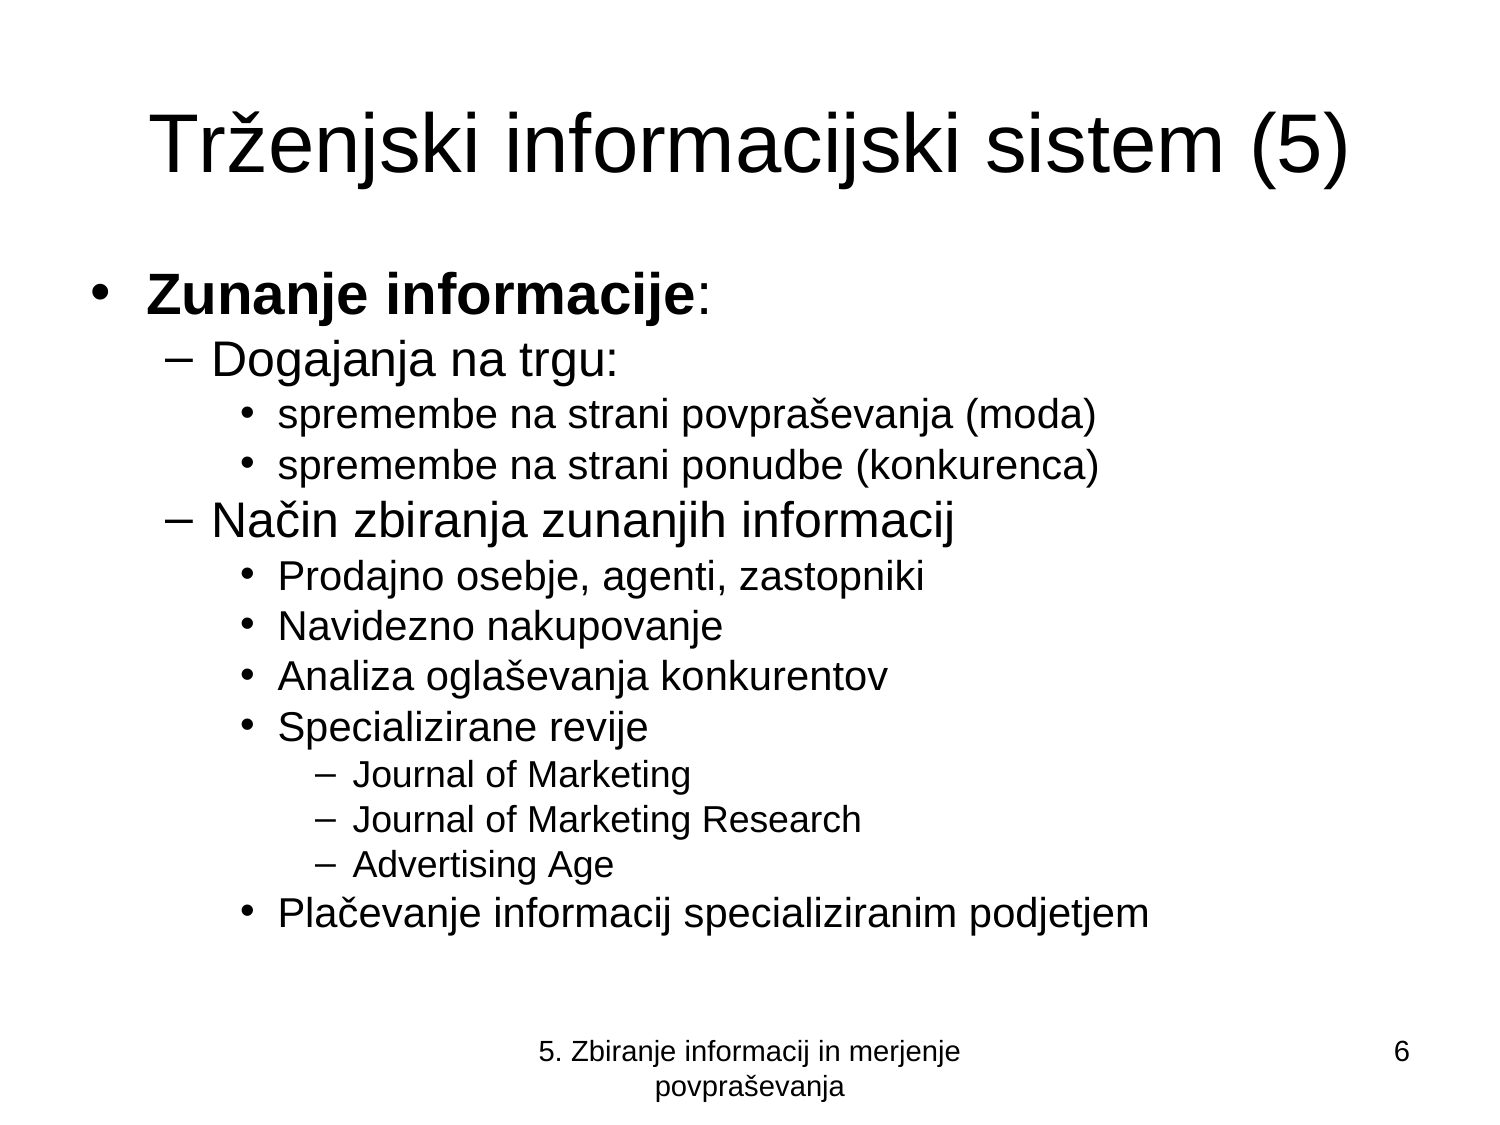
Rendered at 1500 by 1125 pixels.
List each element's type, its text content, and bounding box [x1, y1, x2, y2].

text_box <number> [1074, 1024, 1426, 1103]
list Zunanje informacije: Dogajanja na trgu: spremembe na strani povpraševanja (moda) spremembe na strani ponudbe (konkurenca) Način zbiranja zunanjih informacij Prodajno osebje, agenti, zastopniki Navidezno nakupovanje Analiza oglaševanja konkurentov Specializirane revije Journal of Marketing Journal of Marketing Research Advertising Age Plačevanje informacij specializiranim podjetjem [75, 262, 1426, 1006]
text_box 5. Zbiranje informacij in merjenje povpraševanja [512, 1024, 988, 1103]
title Trženjski informacijski sistem (5) [75, 45, 1426, 233]
